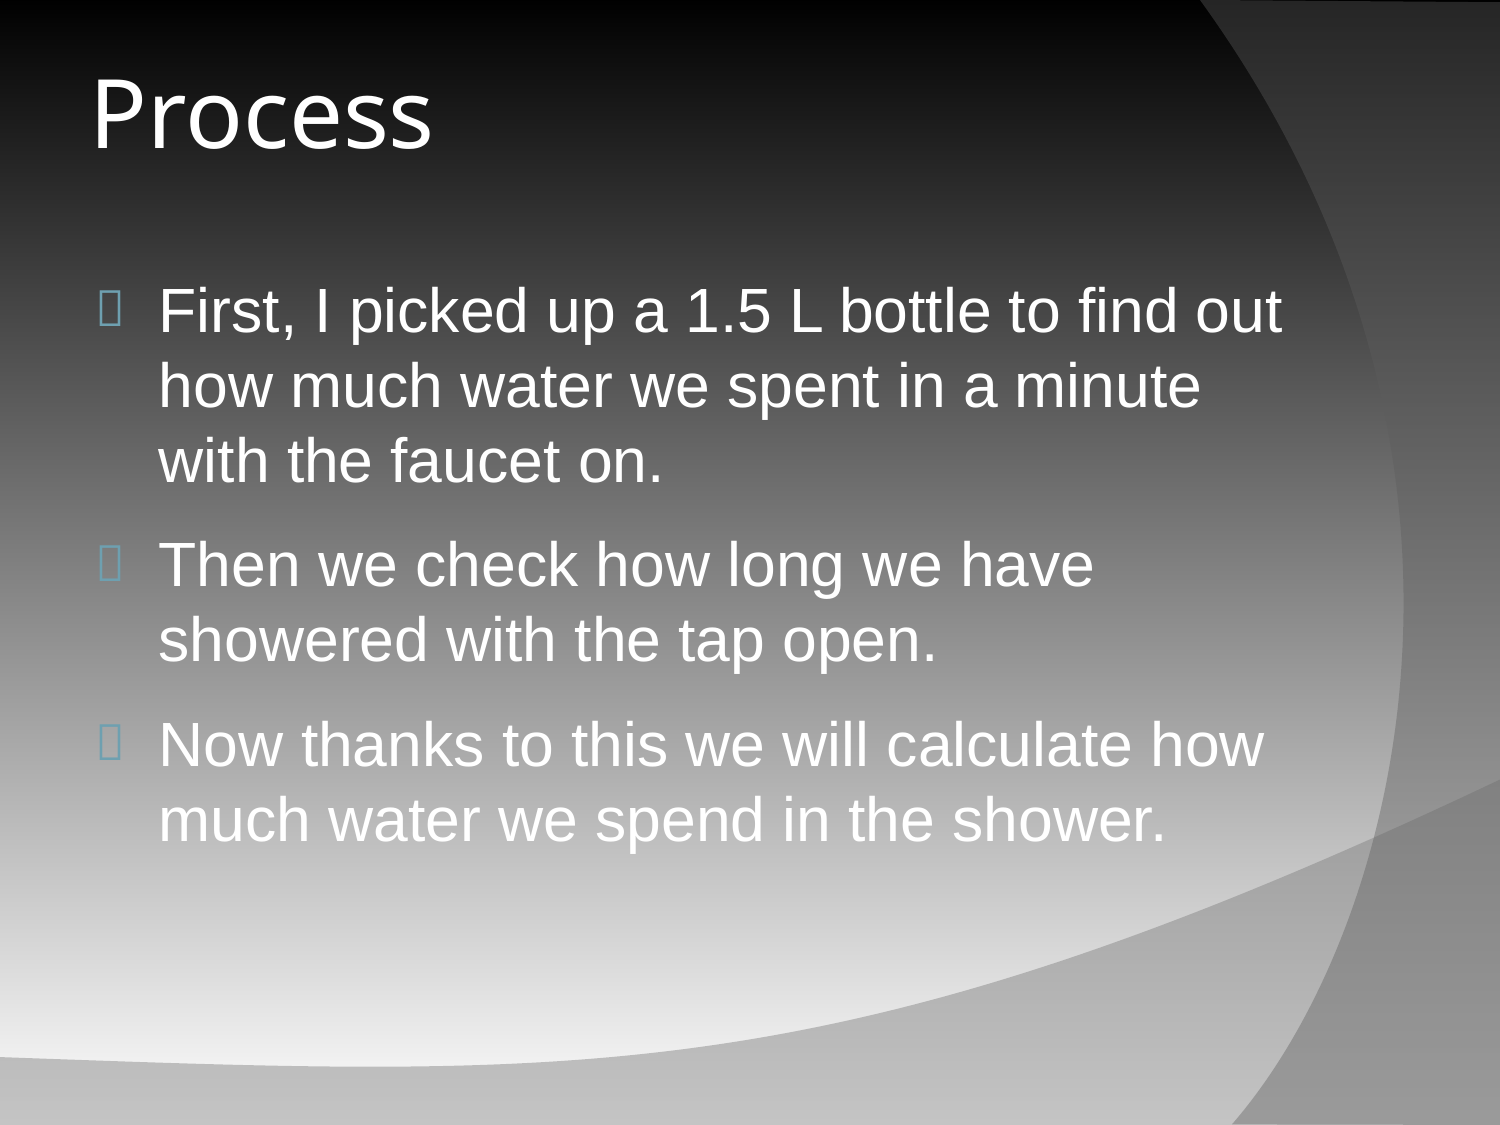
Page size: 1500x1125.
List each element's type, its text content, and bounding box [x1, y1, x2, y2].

list First, I picked up a 1.5 L bottle to find out how much water we spent in a minute with the faucet on. Then we check how long we have showered with the tap open. Now thanks to this we will calculate how much water we spend in the shower. [75, 262, 1300, 1005]
title Process [75, 45, 1300, 233]
